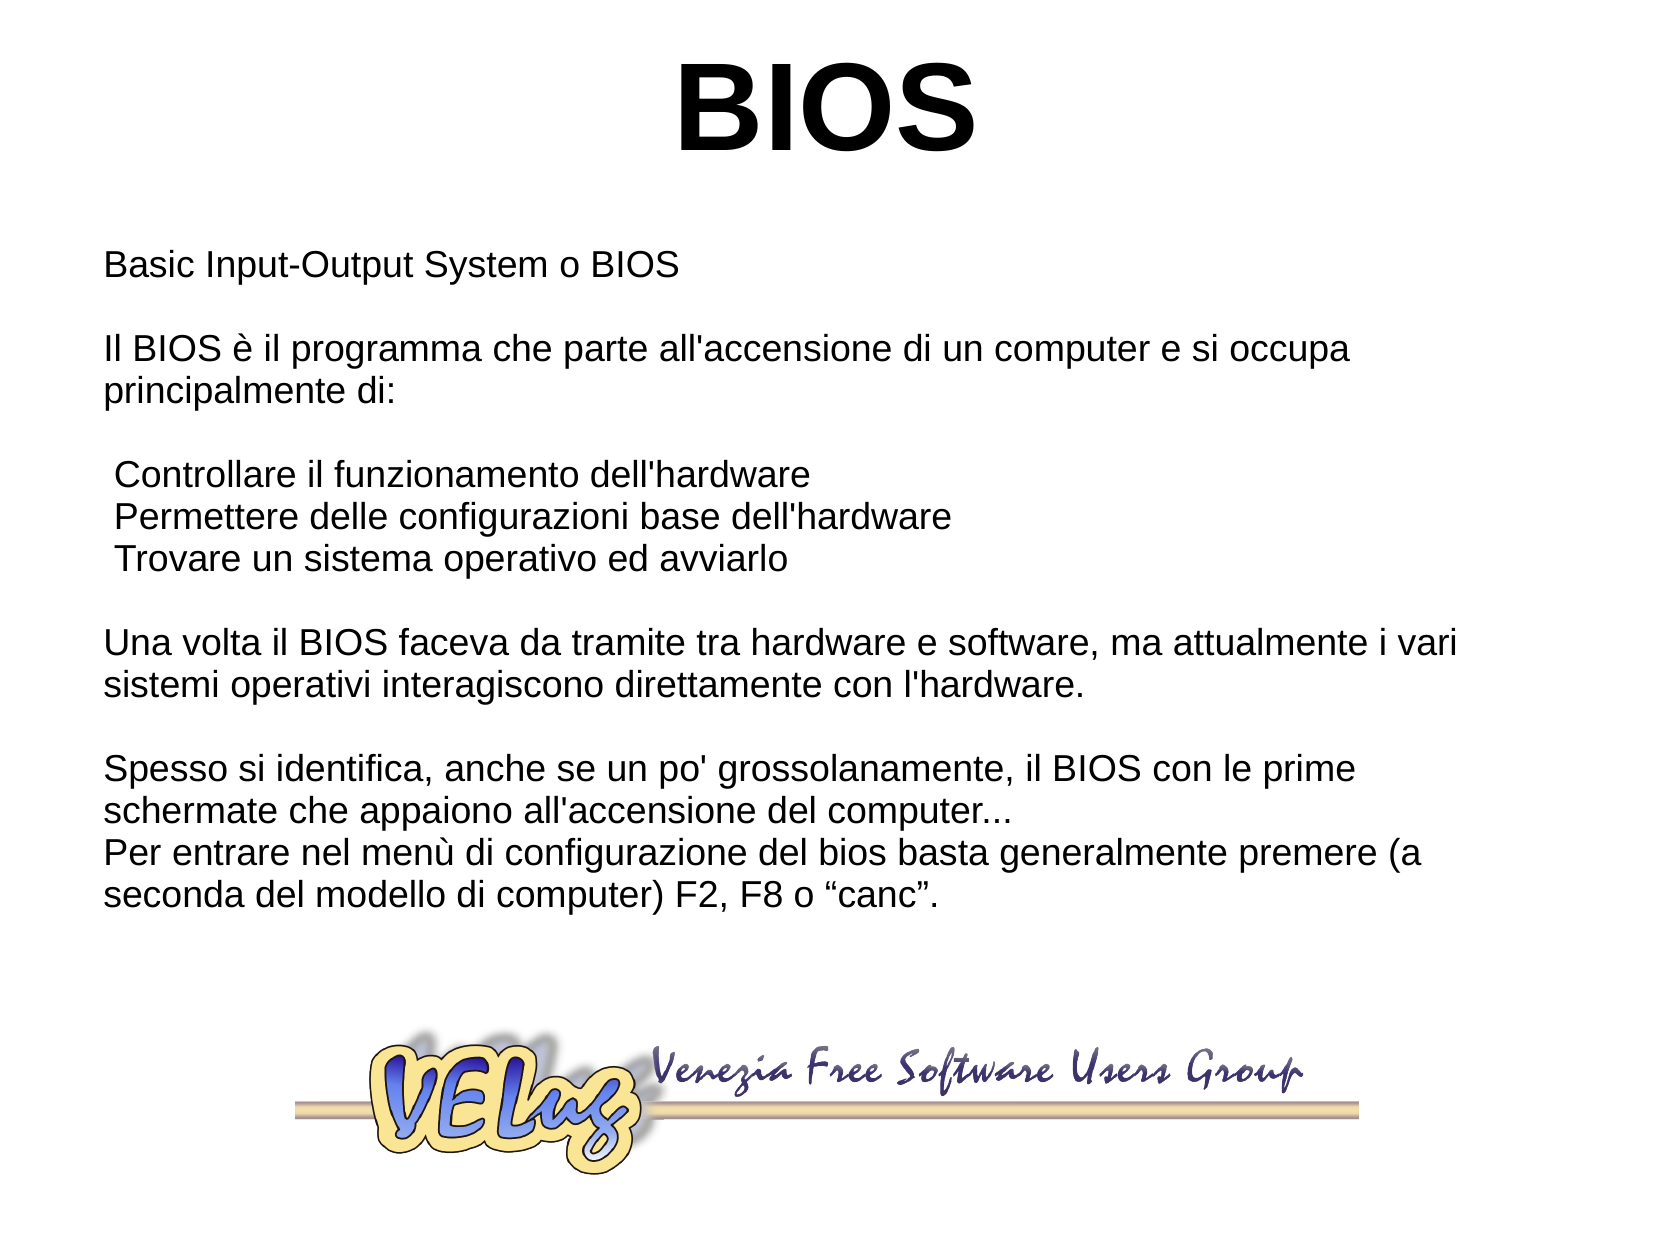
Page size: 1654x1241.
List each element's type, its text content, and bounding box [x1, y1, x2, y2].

text_box BIOS [29, 29, 1625, 185]
text_box Basic Input-Output System o BIOS Il BIOS è il programma che parte all'accensione di un computer e si occupa principalmente di: Controllare il funzionamento dell'hardware Permettere delle configurazioni base dell'hardware Trovare un sistema operativo ed avviarlo Una volta il BIOS faceva da tramite tra hardware e software, ma attualmente i vari sistemi operativi interagiscono direttamente con l'hardware. Spesso si identifica, anche se un po' grossolanamente, il BIOS con le prime schermate che appaiono all'accensione del computer... Per entrare nel menù di configurazione del bios basta generalmente premere (a seconda del modello di computer) F2, F8 o “canc”. [88, 236, 1536, 923]
picture [295, 974, 1359, 1221]
